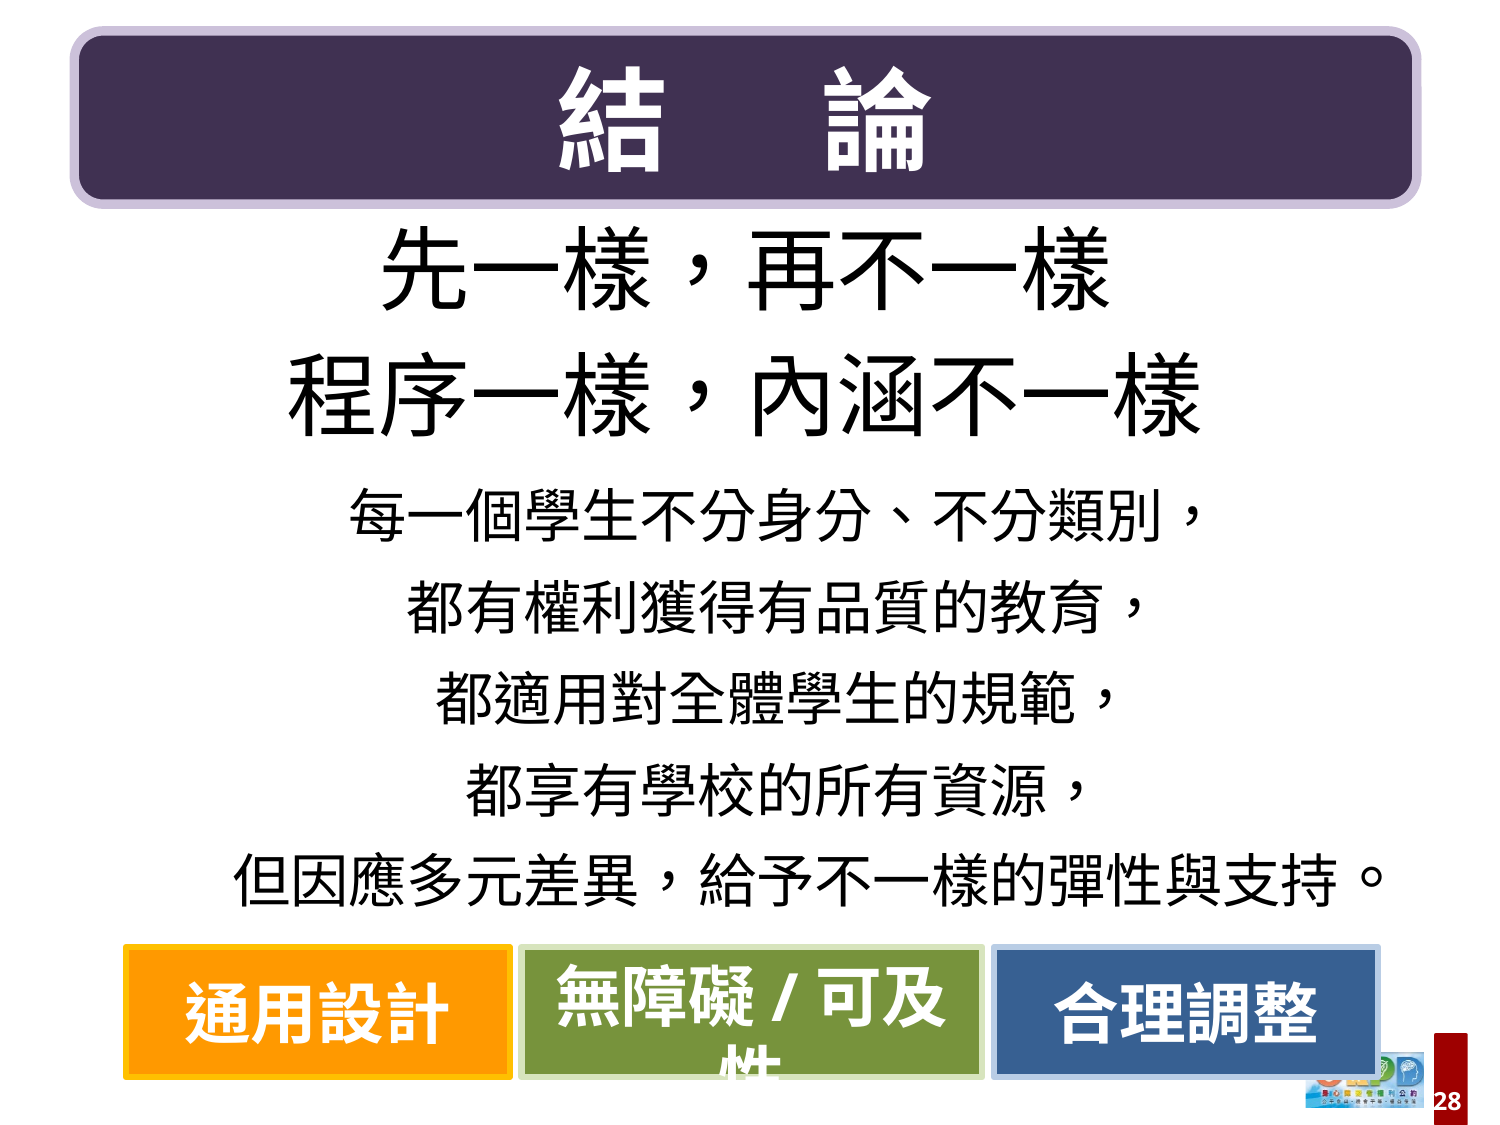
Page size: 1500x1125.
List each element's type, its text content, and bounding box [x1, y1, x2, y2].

text_box 每一個學生不分身分、不分類別， 都有權利獲得有品質的教育， 都適用對全體學生的規範， 都享有學校的所有資源， 但因應多元差異，給予不一樣的彈性與支持。 [194, 449, 1376, 921]
text_box 先一樣，再不一樣 [314, 204, 1177, 330]
text_box 無障礙/可及性 [736, 1063, 759, 1077]
text_box 結 論 [74, 30, 1417, 205]
text_box 無障礙/可及性 [522, 947, 982, 1077]
text_box 程序一樣，內涵不一樣 [217, 330, 1274, 449]
text_box 通用設計 [126, 947, 510, 1077]
text_box 合理調整 [994, 947, 1378, 1077]
text_box 28 [1413, 1076, 1482, 1125]
